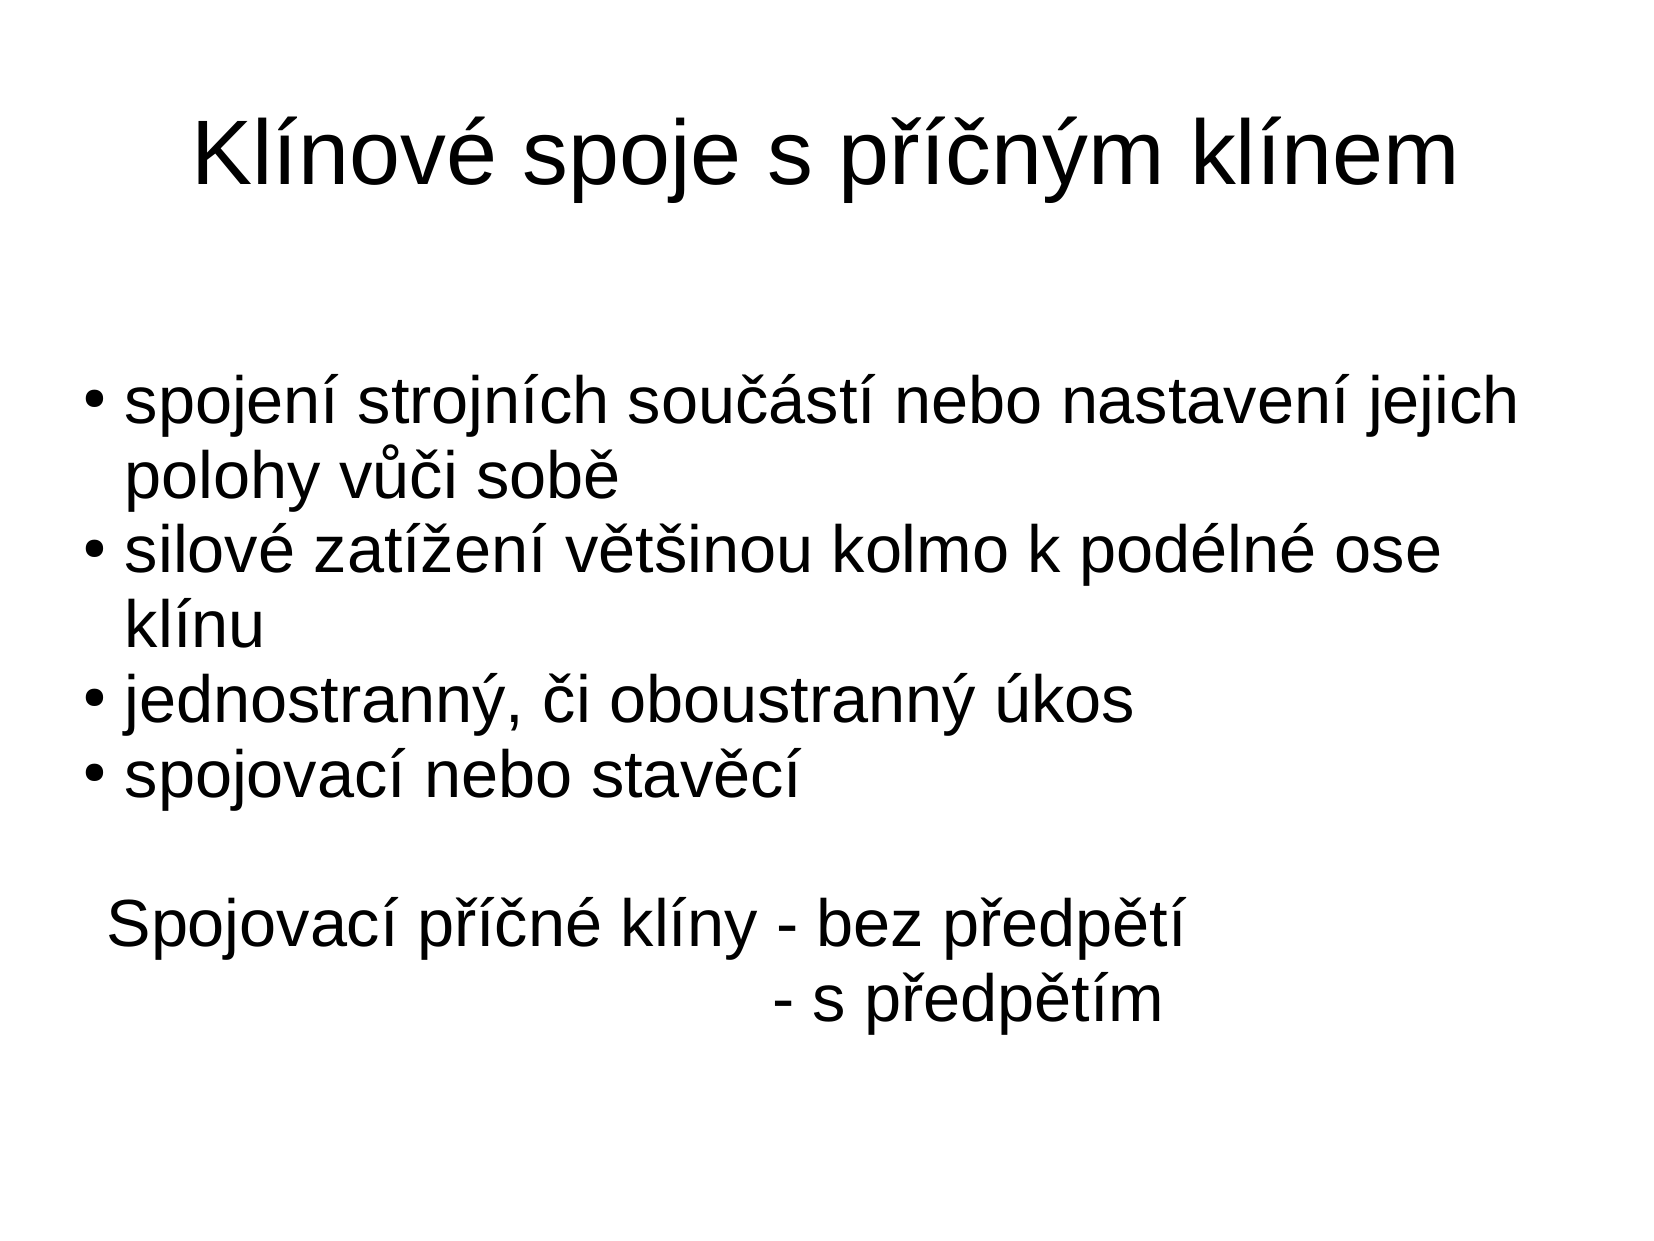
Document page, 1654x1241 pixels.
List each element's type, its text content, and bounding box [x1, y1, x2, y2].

title Klínové spoje s příčným klínem [82, 56, 1571, 250]
subtitle spojení strojních součástí nebo nastavení jejich polohy vůči sobě silové zatížení většinou kolmo k podélné ose klínu jednostranný, či oboustranný úkos spojovací nebo stavěcí Spojovací příčné klíny - bez předpětí - s předpětím [82, 290, 1571, 1109]
